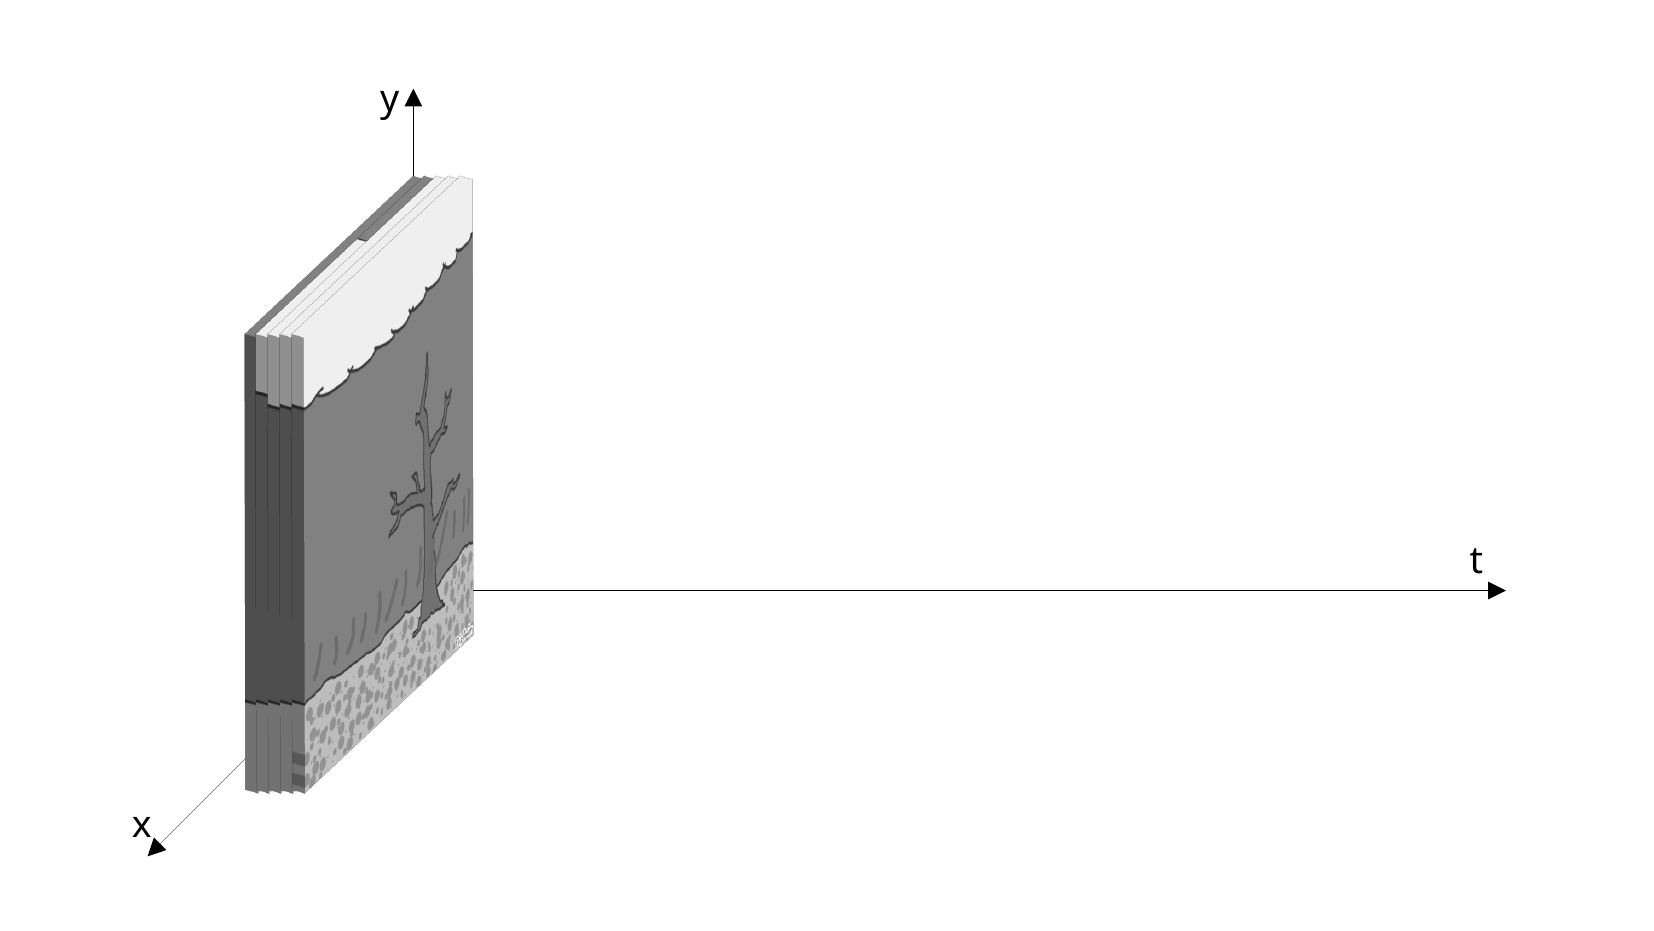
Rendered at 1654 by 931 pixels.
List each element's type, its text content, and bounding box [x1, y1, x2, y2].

text_box t [1446, 527, 1506, 591]
text_box y [360, 64, 420, 129]
text_box x [112, 791, 172, 855]
